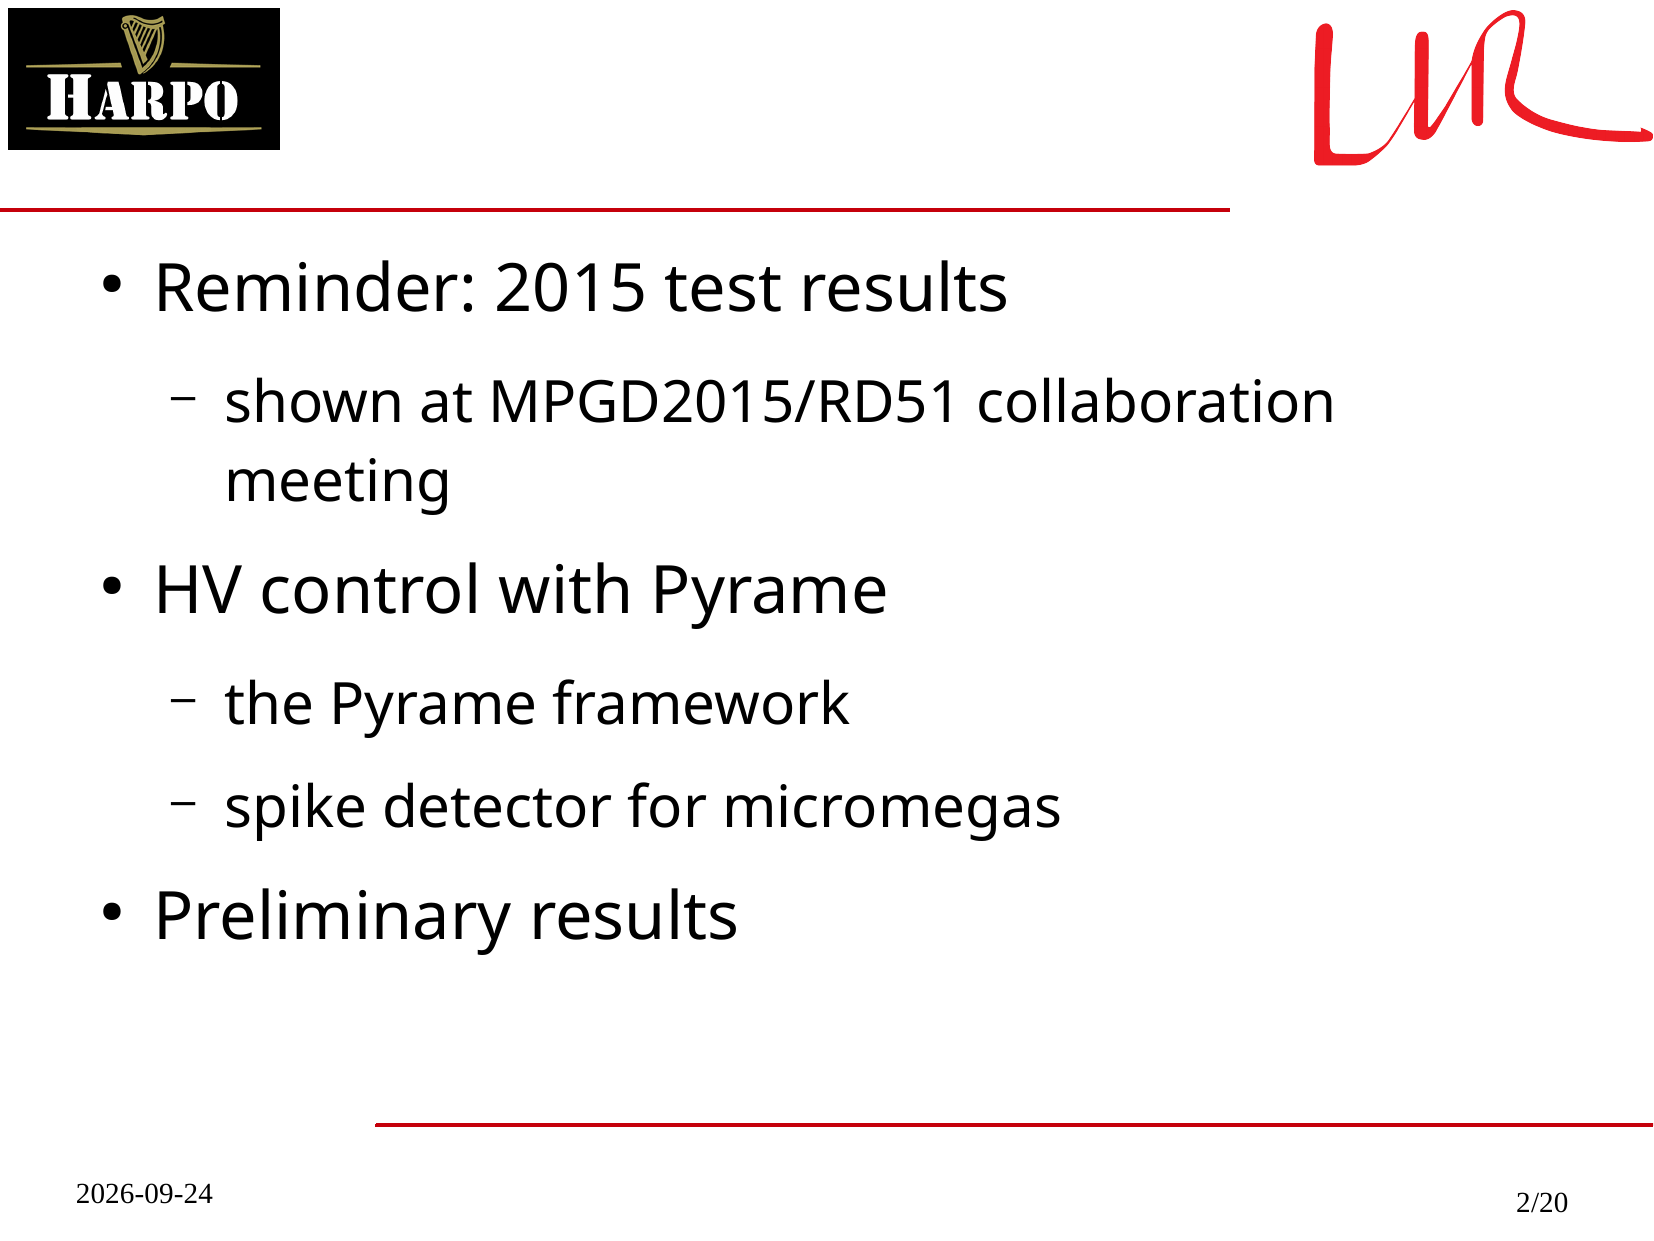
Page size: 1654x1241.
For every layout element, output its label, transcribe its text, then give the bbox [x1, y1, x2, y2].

list Reminder: 2015 test results shown at MPGD2015/RD51 collaboration meeting HV control with Pyrame the Pyrame framework spike detector for micromegas Preliminary results [82, 239, 1571, 1102]
picture [8, 8, 280, 150]
picture [1314, 10, 1653, 166]
